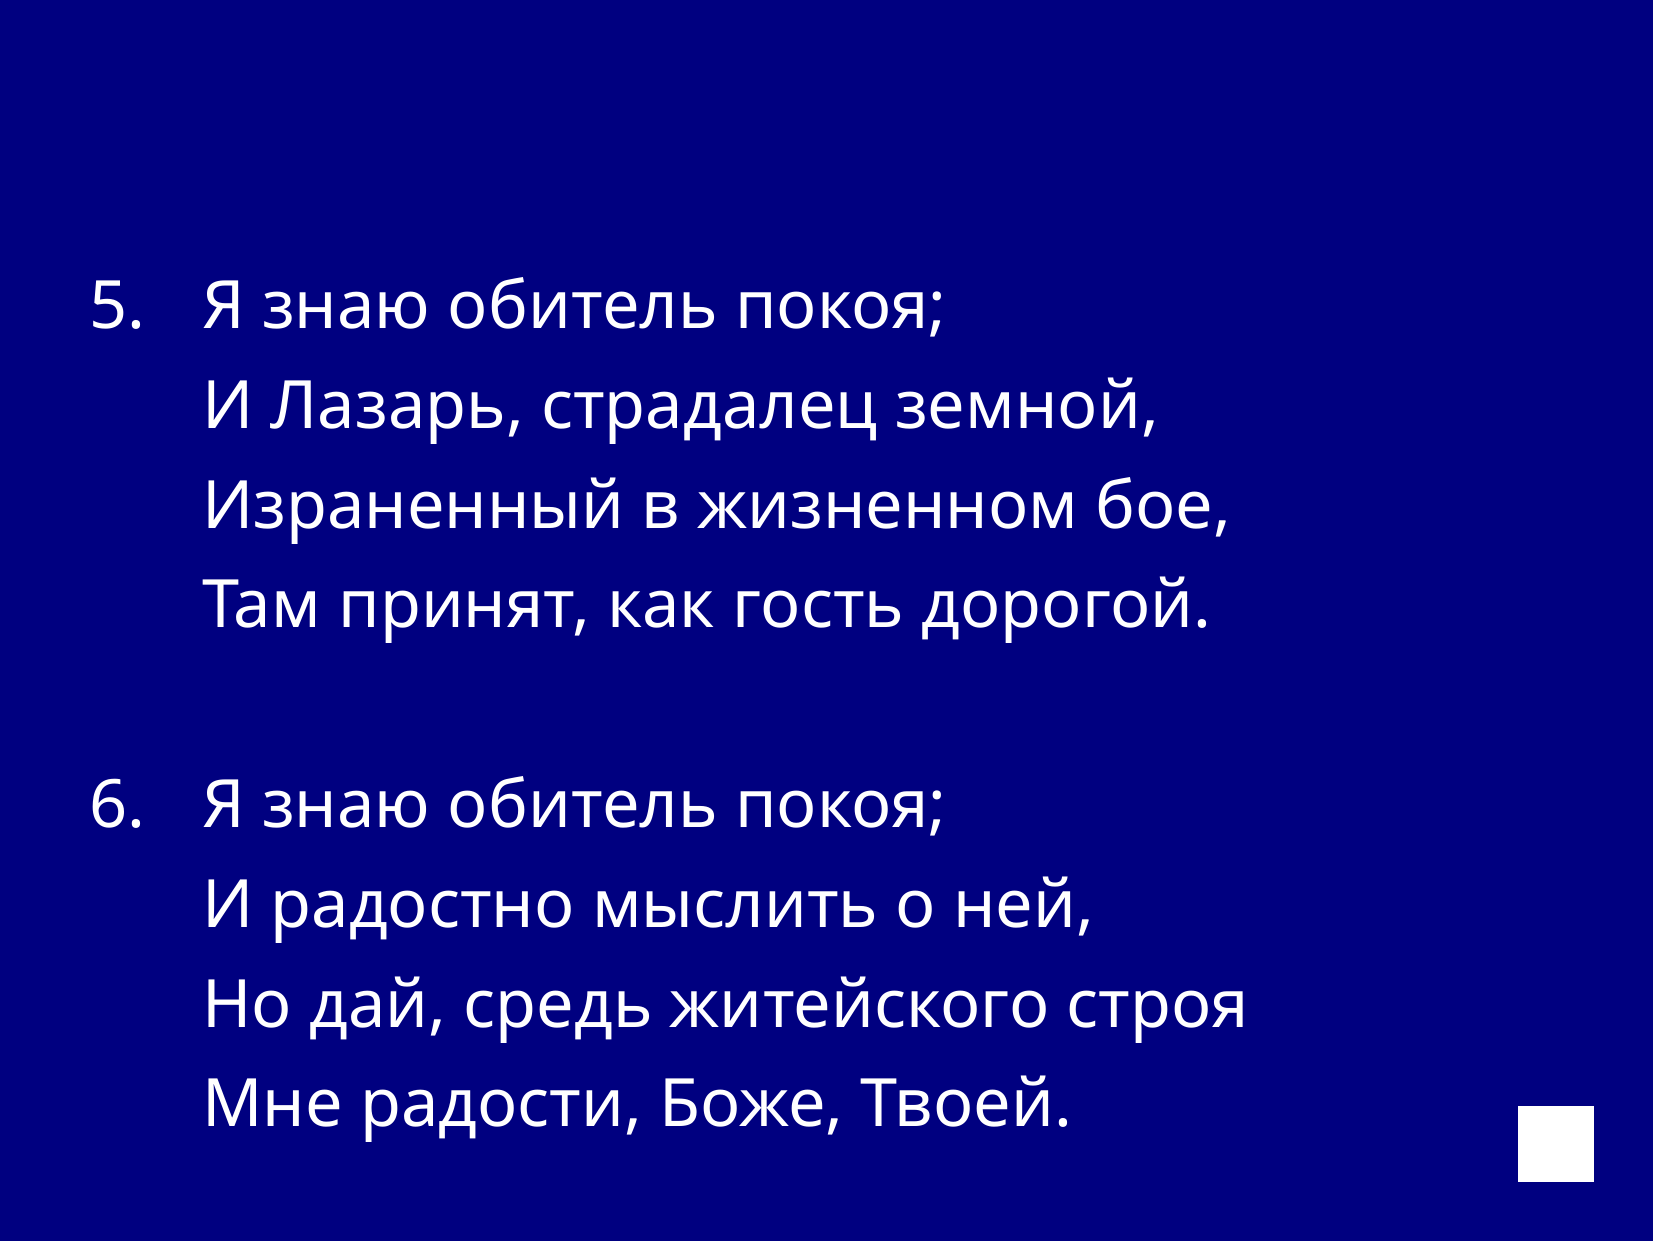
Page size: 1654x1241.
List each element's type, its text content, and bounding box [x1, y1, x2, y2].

text_box 5. Я знаю обитель покоя; И Лазарь, страдалец земной, Израненный в жизненном бое, Там принят, как гость дорогой. 6. Я знаю обитель покоя; И радостно мыслить о ней, Но дай, средь житейского строя Мне радости, Боже, Твоей. [75, 150, 1576, 1163]
text_box [1518, 1106, 1594, 1182]
